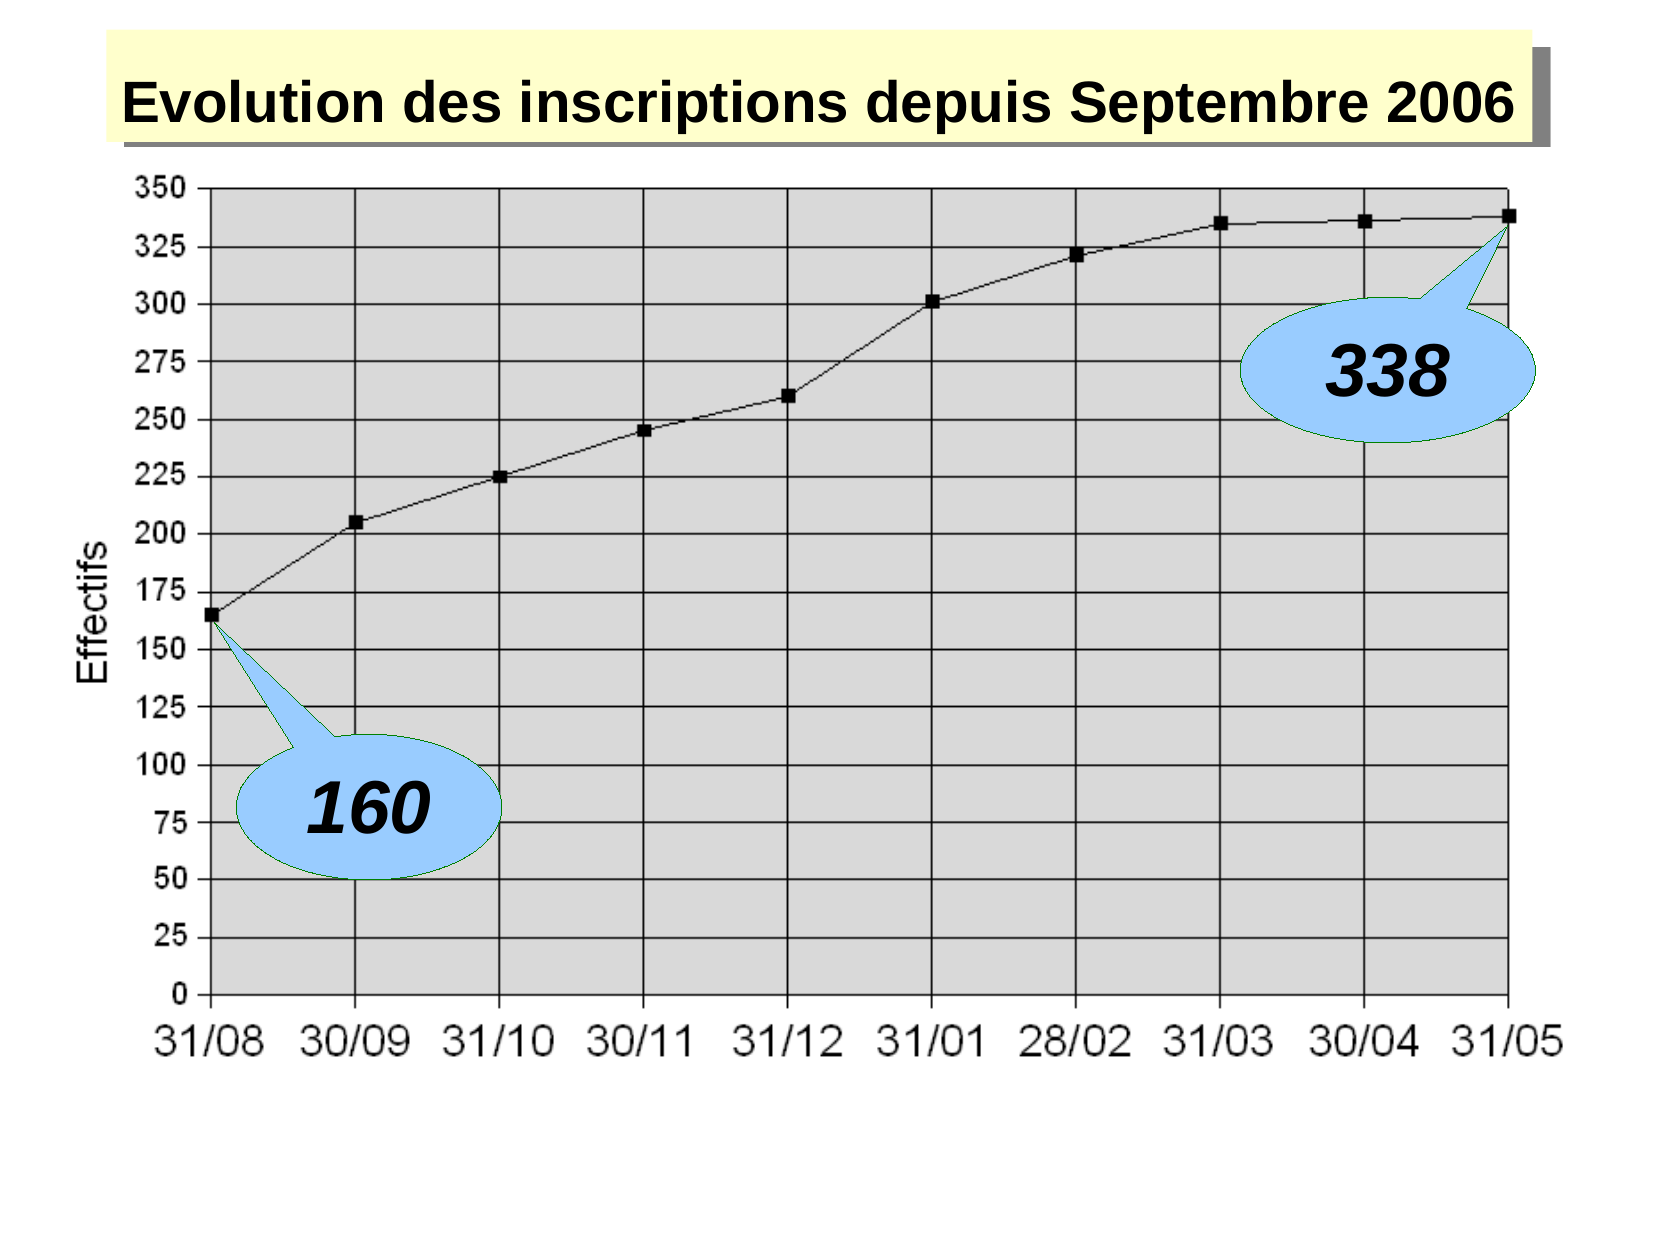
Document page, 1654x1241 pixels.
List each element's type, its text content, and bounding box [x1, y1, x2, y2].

text_box Evolution des inscriptions depuis Septembre 2006 [106, 29, 1533, 111]
picture [36, 147, 1595, 1087]
text_box 338 [1240, 225, 1536, 443]
text_box 160 [214, 622, 502, 880]
